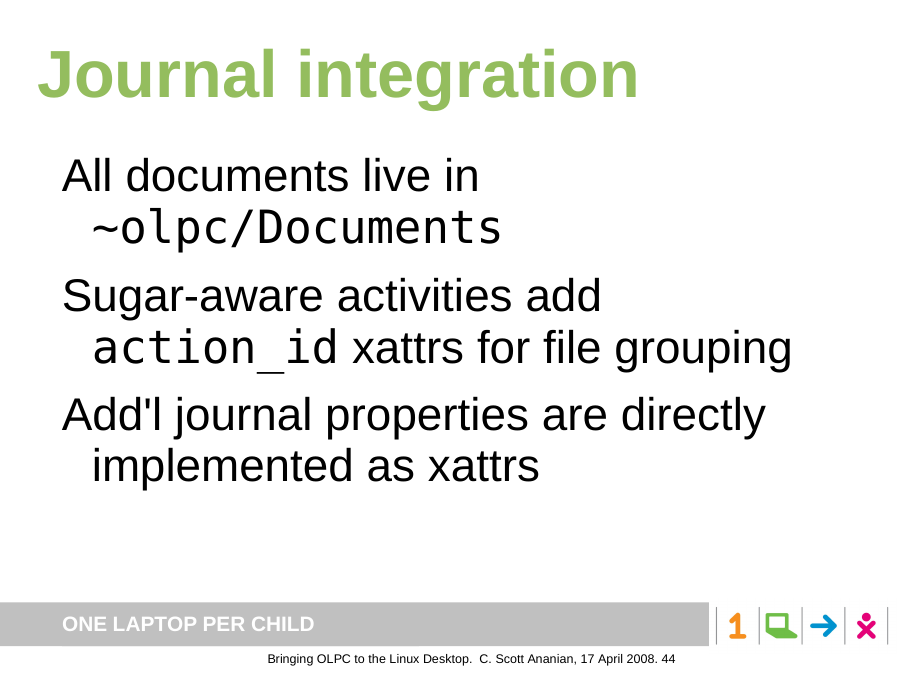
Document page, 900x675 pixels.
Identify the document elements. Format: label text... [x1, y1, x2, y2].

list All documents live in ~olpc/Documents Sugar-aware activities add action_id xattrs for file grouping Add'l journal properties are directly implemented as xattrs [61, 150, 844, 675]
picture [844, 598, 897, 654]
title Journal integration [37, 37, 856, 225]
